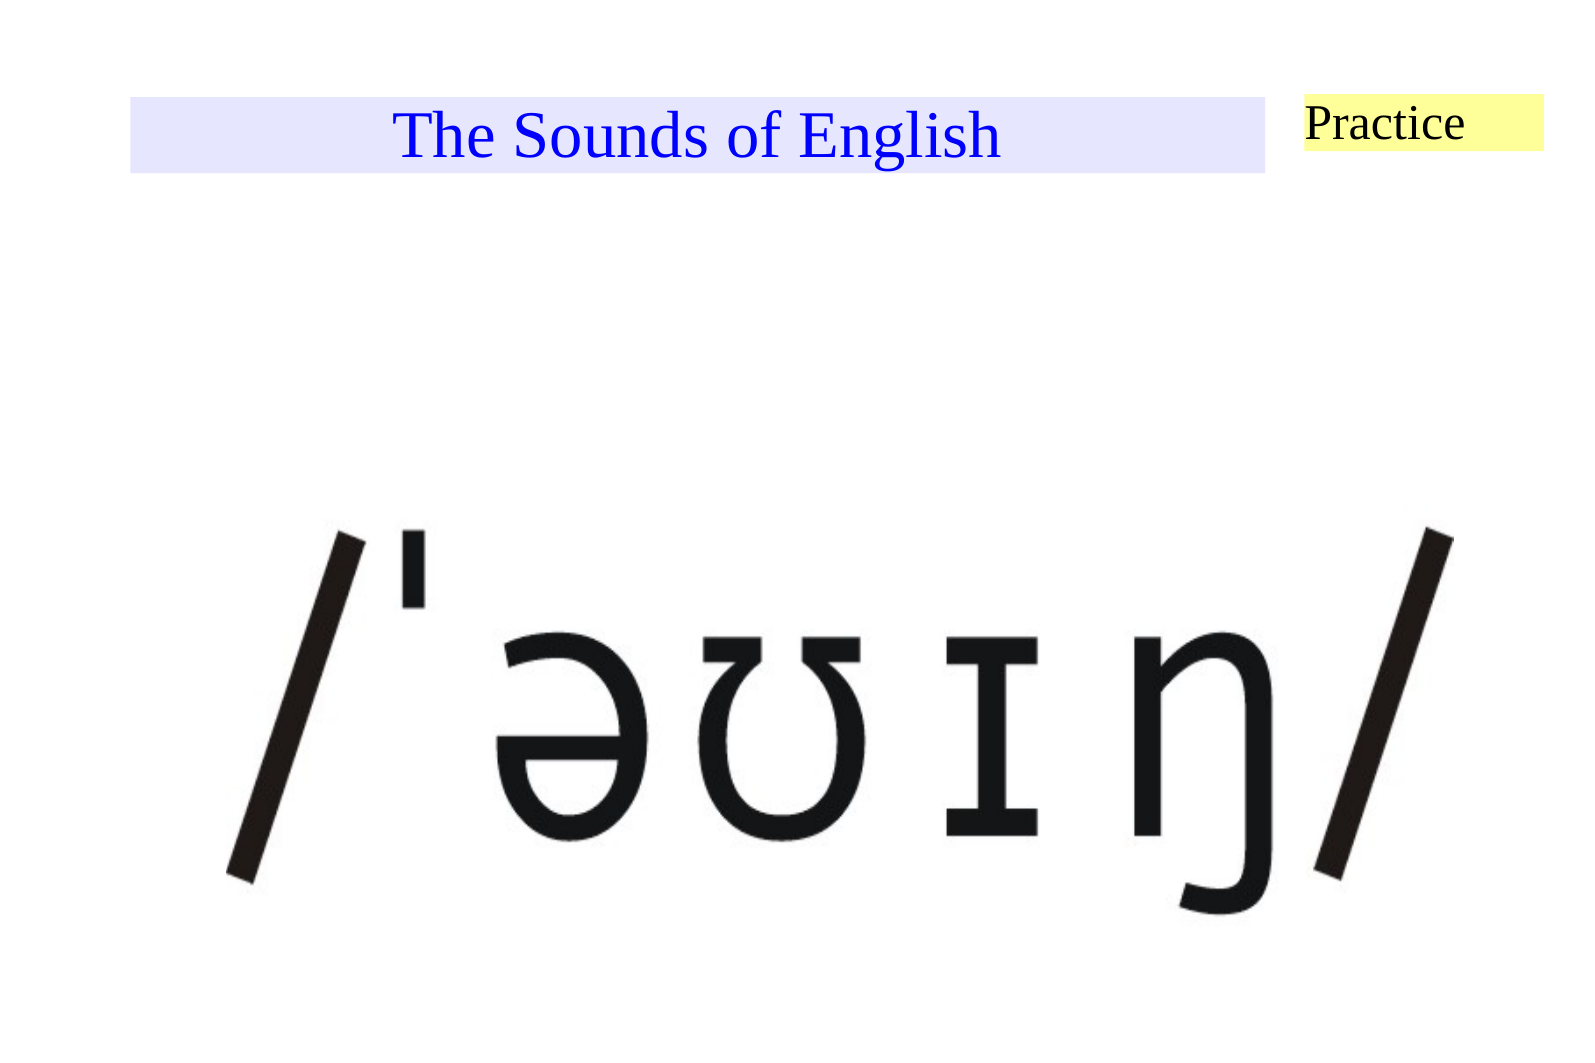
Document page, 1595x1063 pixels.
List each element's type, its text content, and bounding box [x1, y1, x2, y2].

picture [226, 473, 1454, 981]
text_box The Sounds of English [130, 97, 1266, 174]
text_box Practice [1304, 94, 1544, 152]
